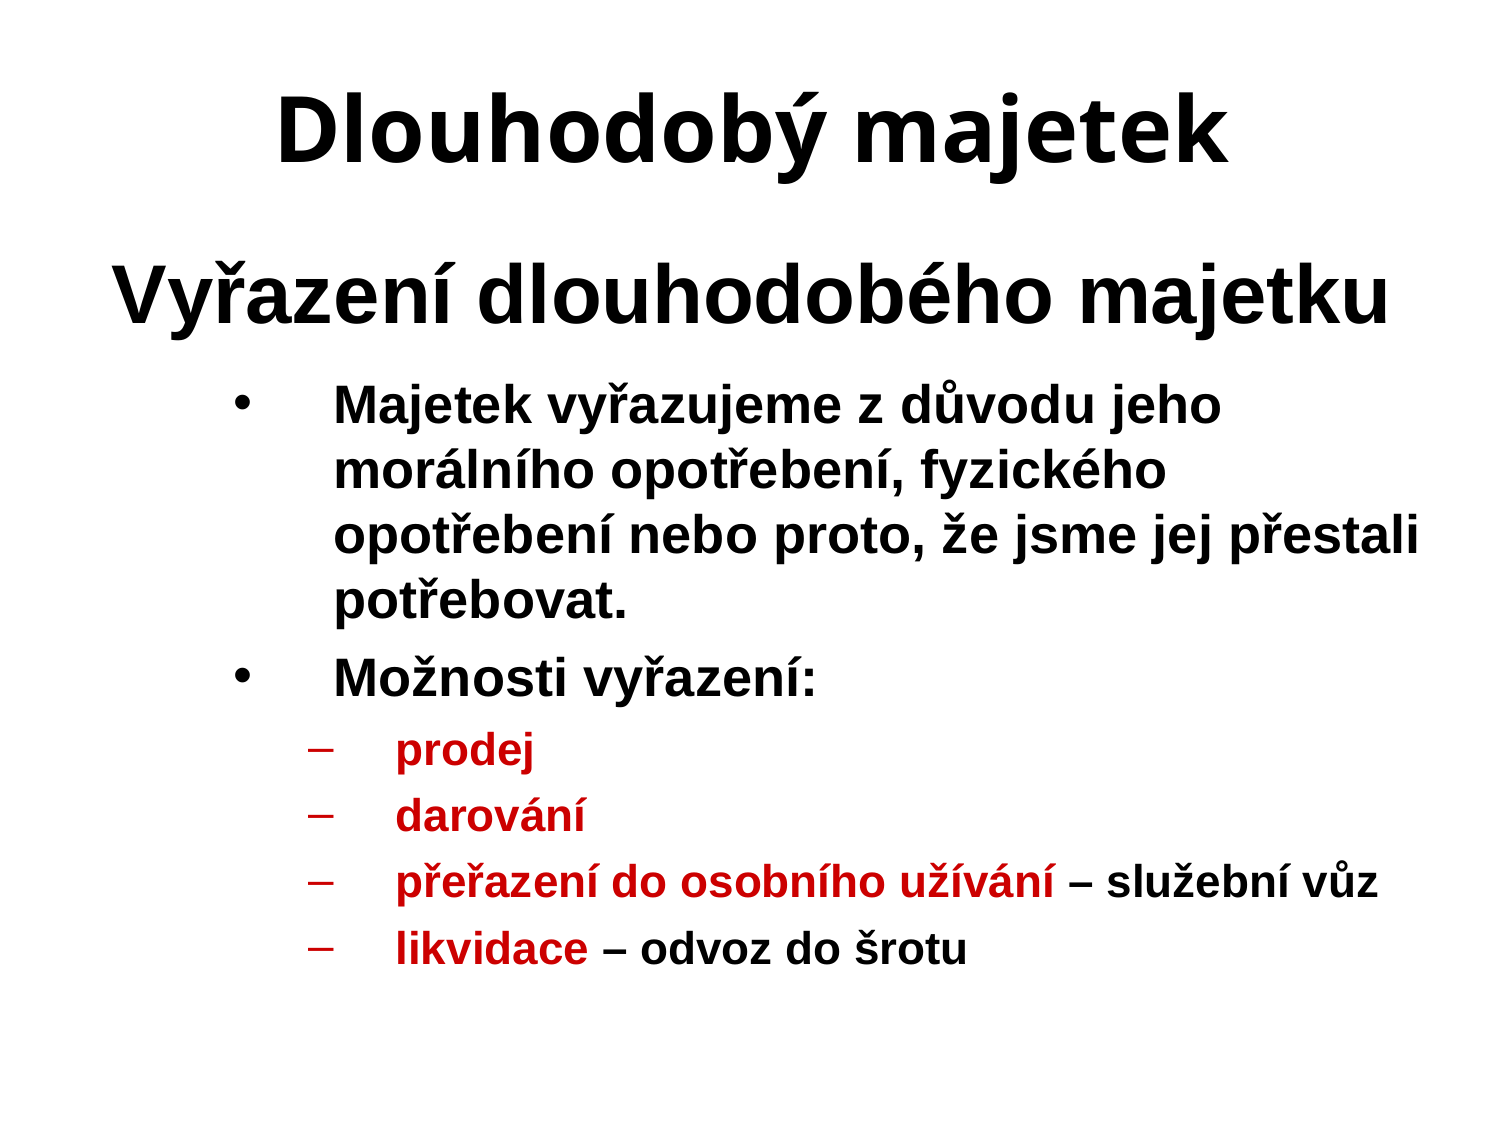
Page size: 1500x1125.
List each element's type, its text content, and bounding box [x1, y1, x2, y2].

text_box Dlouhodobý majetek [76, 66, 1427, 185]
title Vyřazení dlouhodobého majetku [76, 196, 1427, 384]
text_box Majetek vyřazujeme z důvodu jeho morálního opotřebení, fyzického opotřebení nebo proto, že jsme jej přestali potřebovat. Možnosti vyřazení: prodej darování přeřazení do osobního užívání – služební vůz likvidace – odvoz do šrotu [218, 361, 1447, 1000]
